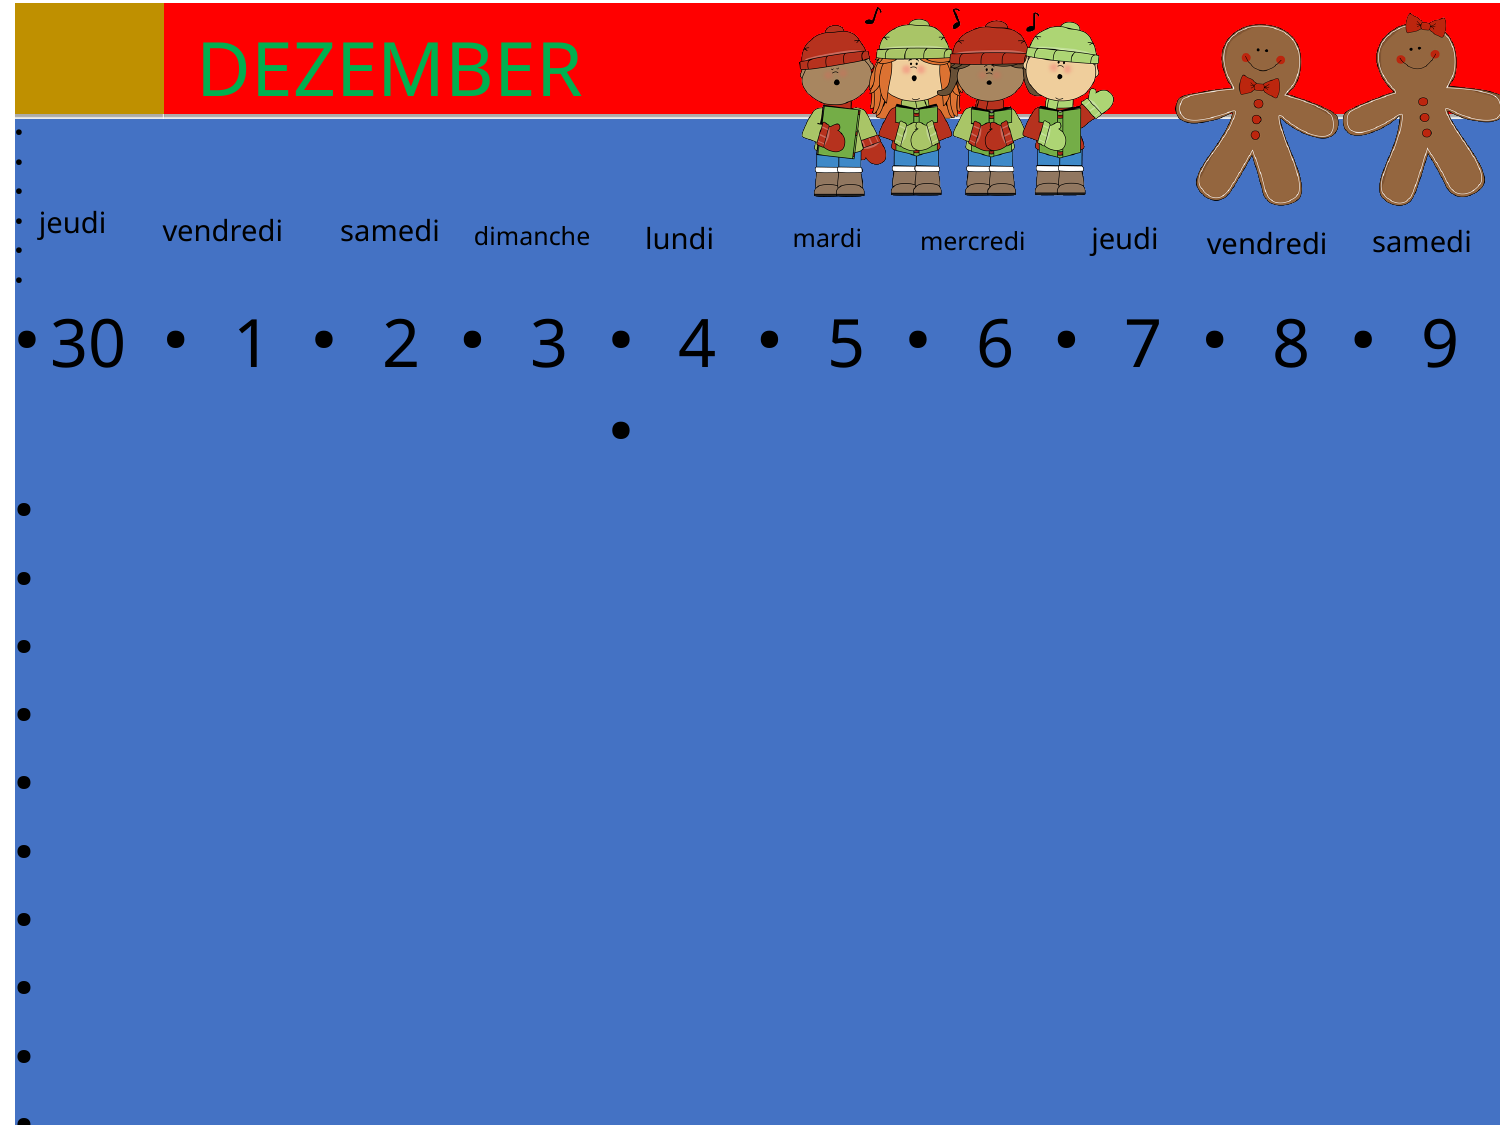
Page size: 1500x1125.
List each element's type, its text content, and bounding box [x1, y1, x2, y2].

table_cell 4 [609, 296, 758, 478]
text_box jeudi [24, 197, 122, 247]
text_box dimanche [459, 213, 606, 258]
table_cell 5 [758, 296, 906, 478]
picture [1175, 13, 1500, 206]
table_header [1054, 119, 1203, 296]
table_cell 7 [1054, 296, 1203, 478]
table_header [164, 119, 312, 296]
table_cell 1 [164, 296, 312, 478]
table_header [312, 121, 461, 296]
text_box mercredi [905, 218, 1041, 263]
text_box vendredi [1192, 218, 1343, 268]
text_box vendredi [147, 205, 298, 255]
table_header [906, 197, 1054, 296]
table_cell [1351, 478, 1500, 1125]
text_box DEZEMBER [181, 14, 711, 121]
table_cell 9 [1351, 296, 1500, 478]
table_cell [609, 478, 758, 1125]
table_cell [312, 478, 461, 1125]
table_header [609, 119, 758, 296]
table_cell [1203, 478, 1351, 1125]
text_box [15, 3, 1500, 114]
table_cell [15, 478, 164, 1125]
table_header [461, 121, 609, 296]
text_box jeudi [1076, 213, 1174, 263]
table_cell [164, 478, 312, 1125]
text_box samedi [1357, 215, 1487, 265]
table_header [758, 119, 906, 296]
text_box mardi [778, 215, 877, 260]
table_header [1351, 206, 1500, 296]
table_header [1203, 206, 1351, 296]
text_box lundi [630, 213, 729, 263]
table_cell [1054, 478, 1203, 1125]
table_cell [758, 478, 906, 1125]
table_header [15, 119, 164, 296]
table_cell [906, 478, 1054, 1125]
table_cell [461, 478, 609, 1125]
table_cell 2 [312, 296, 461, 478]
table_cell 3 [461, 296, 609, 478]
text_box samedi [325, 205, 455, 255]
table_cell 30 [15, 296, 164, 478]
picture [799, 7, 1114, 197]
table_cell 6 [906, 296, 1054, 478]
table_cell 8 [1203, 296, 1351, 478]
